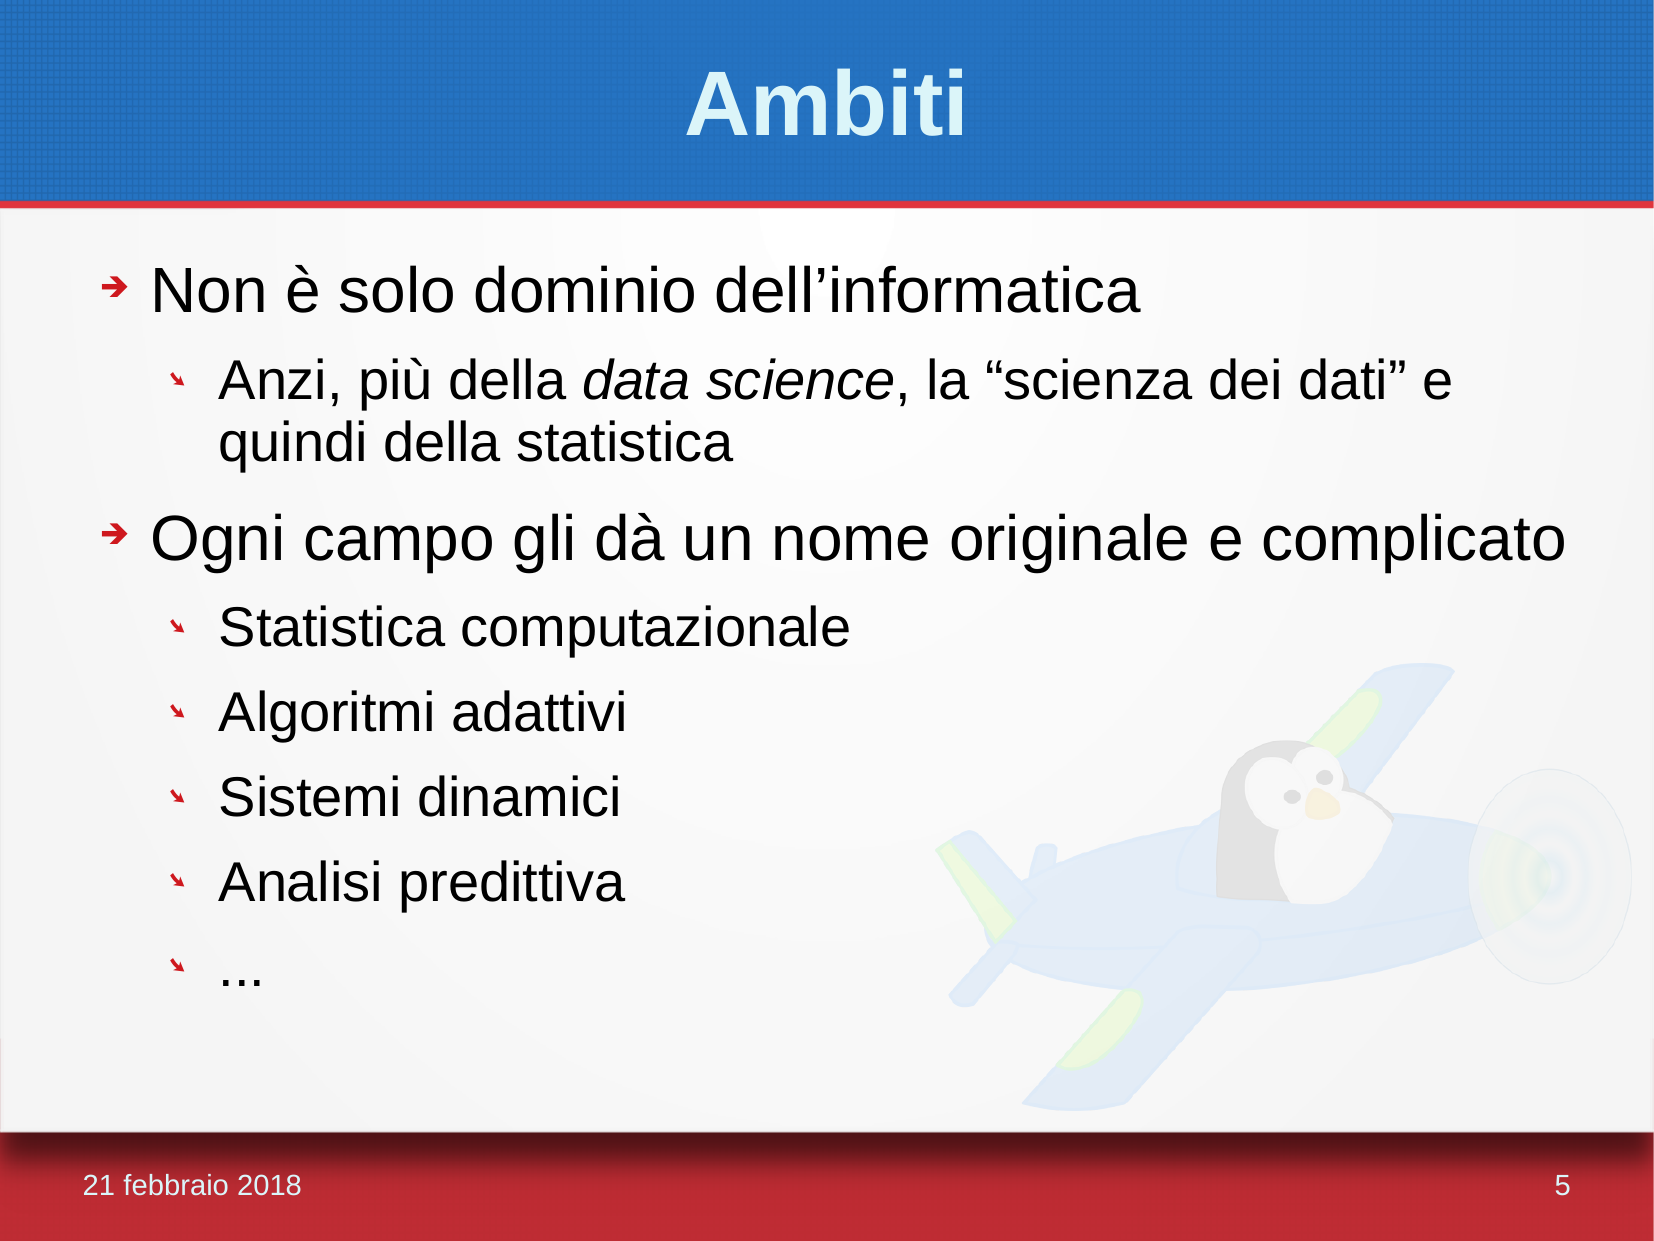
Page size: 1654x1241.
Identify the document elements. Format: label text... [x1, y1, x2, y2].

picture [0, 0, 1654, 1241]
list Non è solo dominio dell’informatica Anzi, più della data science, la “scienza dei dati” e quindi della statistica Ogni campo gli dà un nome originale e complicato Statistica computazionale Algoritmi adattivi Sistemi dinamici Analisi predittiva ... [82, 255, 1571, 1081]
title Ambiti [82, 20, 1571, 186]
